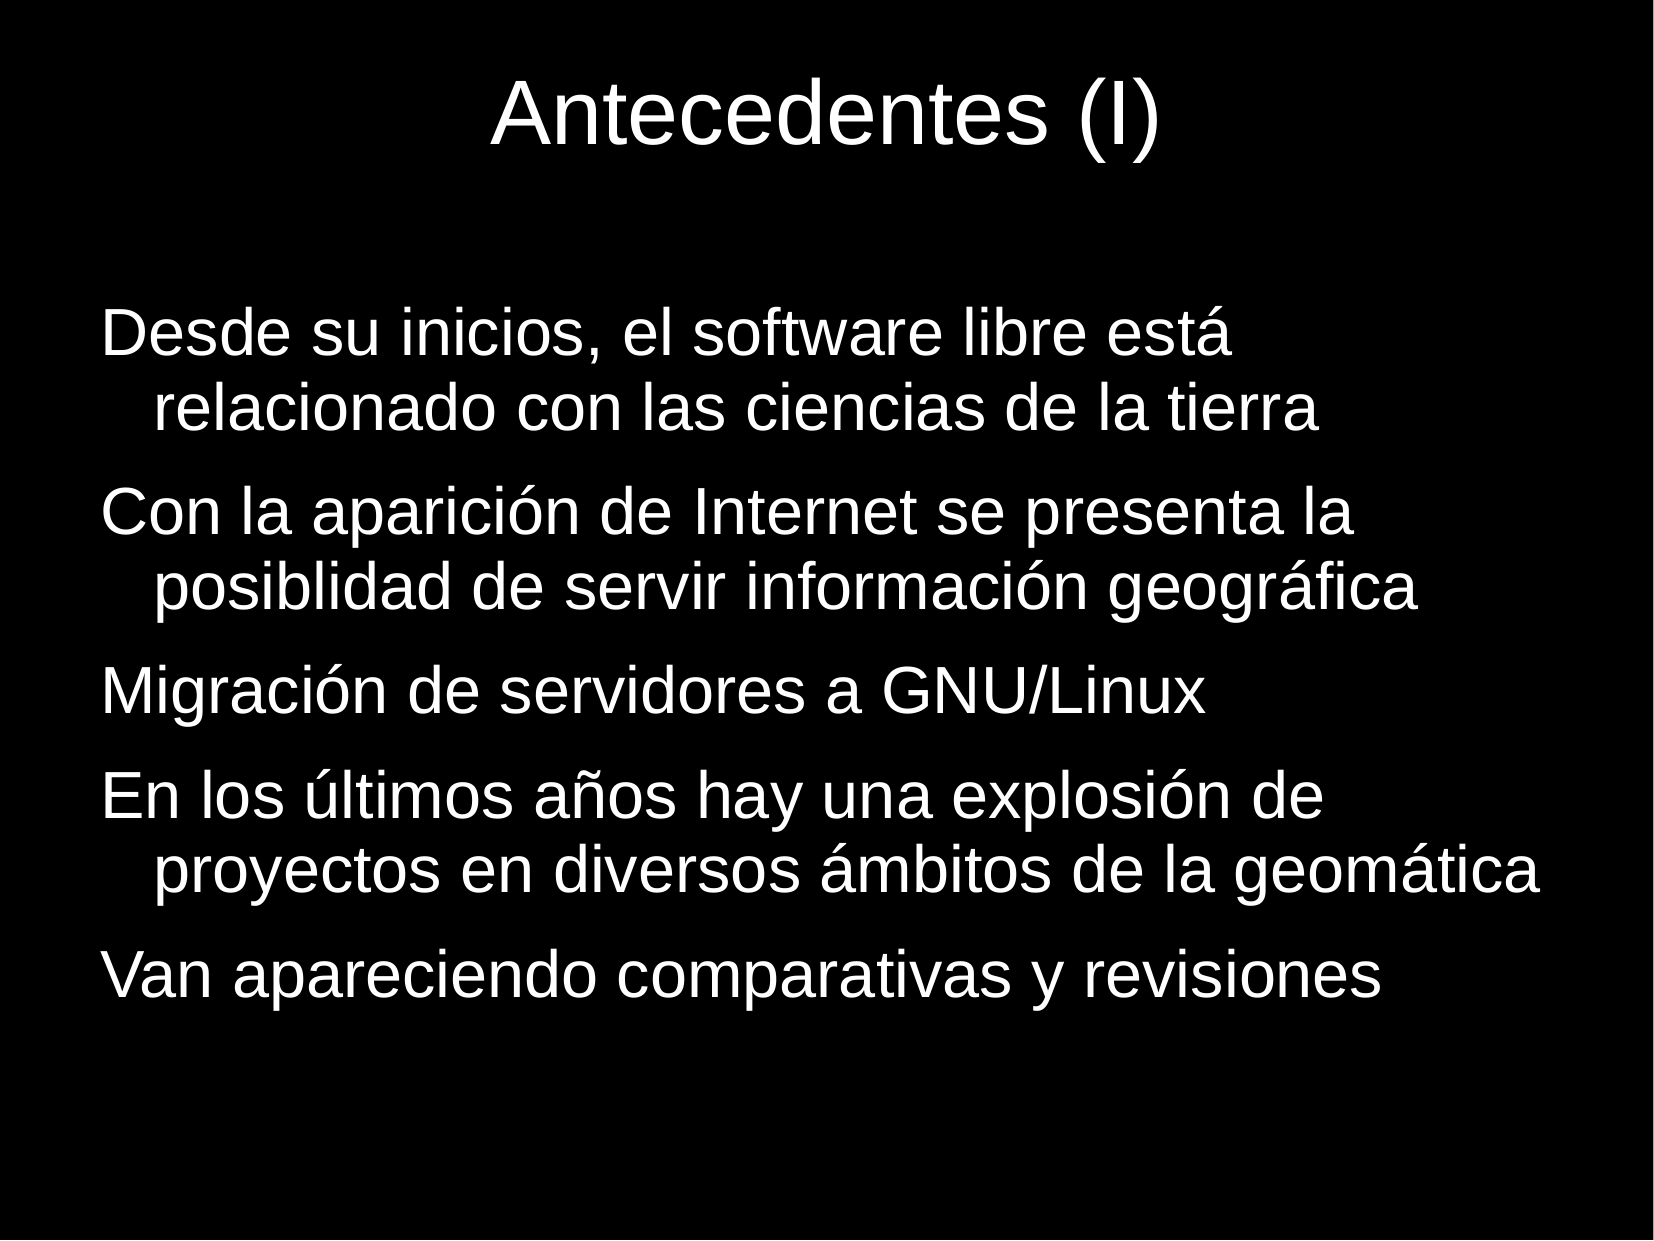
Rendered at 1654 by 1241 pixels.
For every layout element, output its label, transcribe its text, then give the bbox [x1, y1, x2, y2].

title Antecedentes (I) [82, 41, 1571, 185]
list Desde su inicios, el software libre está relacionado con las ciencias de la tierra Con la aparición de Internet se presenta la posiblidad de servir información geográfica Migración de servidores a GNU/Linux En los últimos años hay una explosión de proyectos en diversos ámbitos de la geomática Van apareciendo comparativas y revisiones [82, 295, 1571, 1109]
